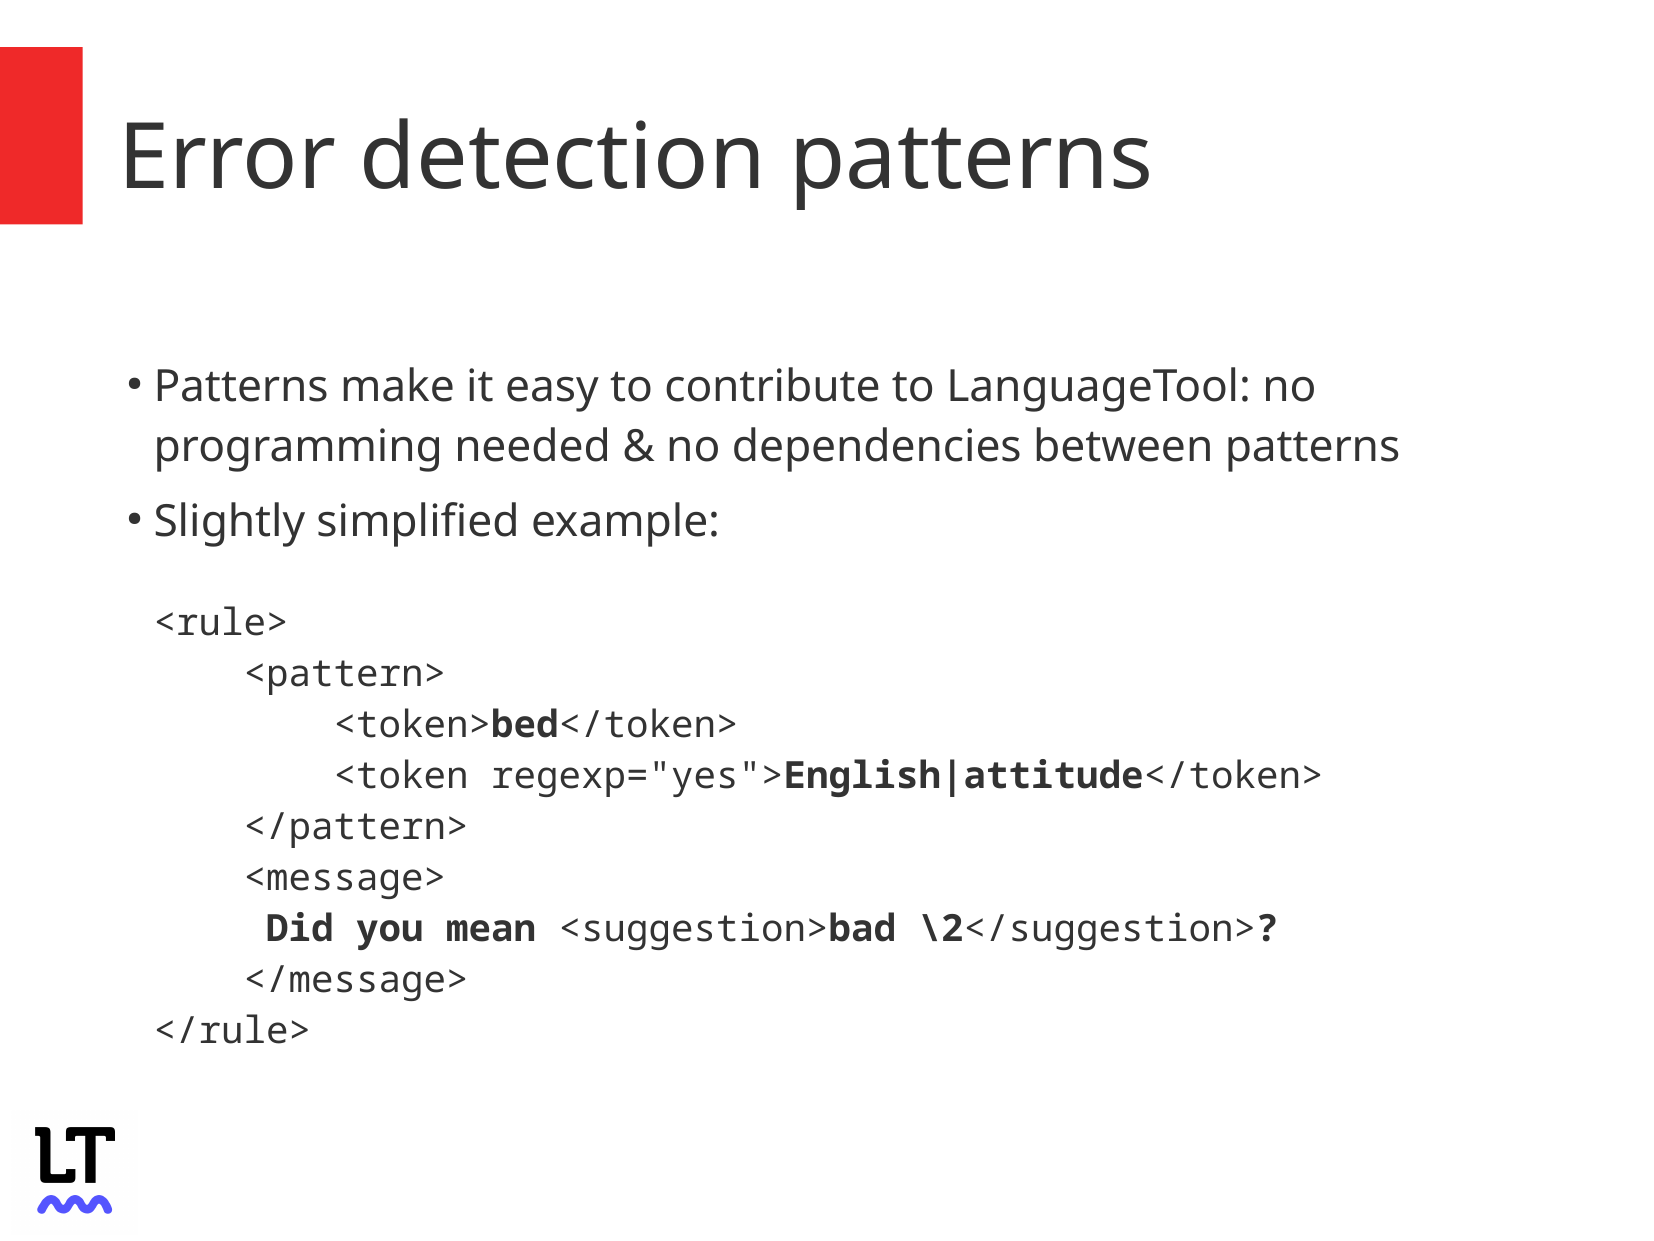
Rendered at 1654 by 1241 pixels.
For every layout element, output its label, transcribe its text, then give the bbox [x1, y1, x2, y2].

title Error detection patterns [118, 49, 1571, 257]
list Patterns make it easy to contribute to LanguageTool: no programming needed & no dependencies between patterns Slightly simplified example: <rule> <pattern> <token>bed</token> <token regexp="yes">English|attitude</token> </pattern> <message> Did you mean <suggestion>bad \2</suggestion>? </message> </rule> [118, 354, 1536, 1074]
picture [11, 1110, 138, 1235]
